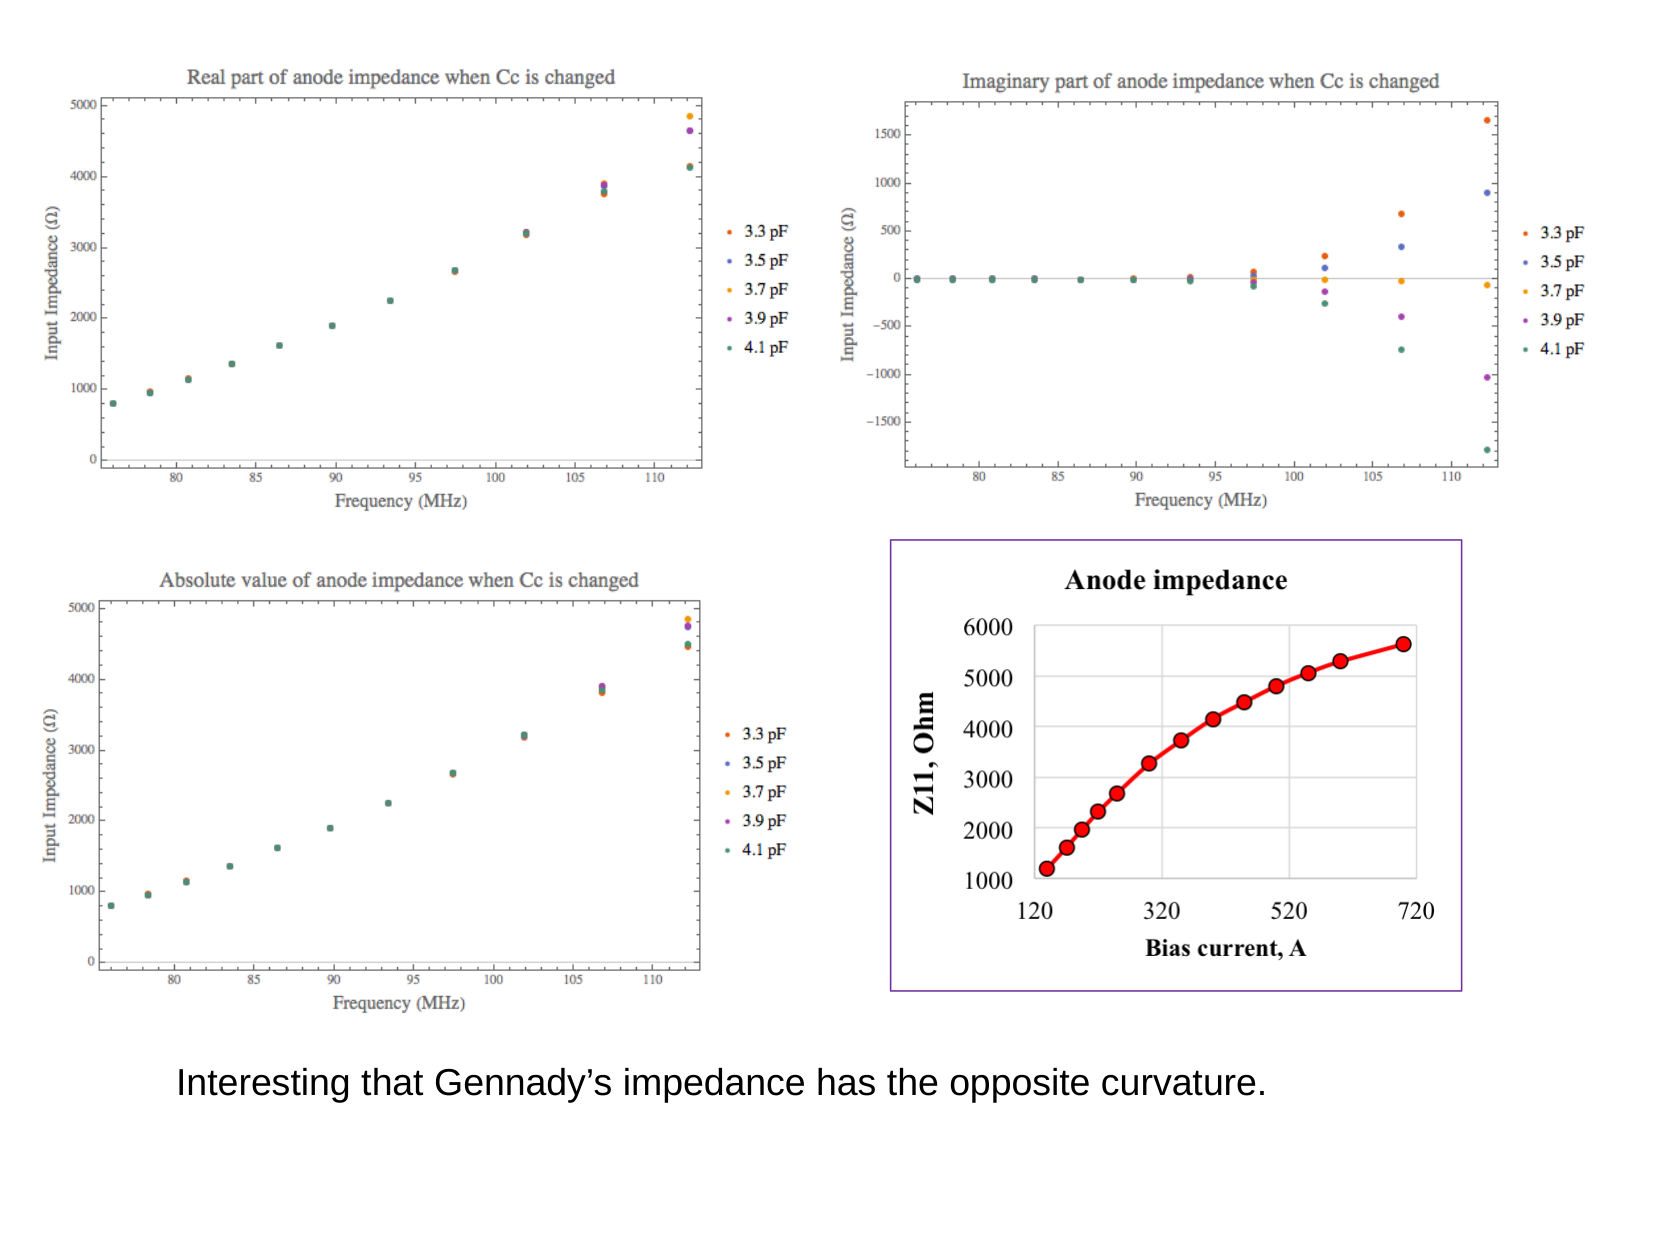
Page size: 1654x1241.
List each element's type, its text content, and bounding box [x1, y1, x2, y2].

picture [42, 570, 793, 1018]
picture [44, 67, 795, 515]
picture [889, 539, 1463, 992]
text_box Interesting that Gennady’s impedance has the opposite curvature. [161, 1053, 1437, 1111]
picture [840, 71, 1591, 514]
